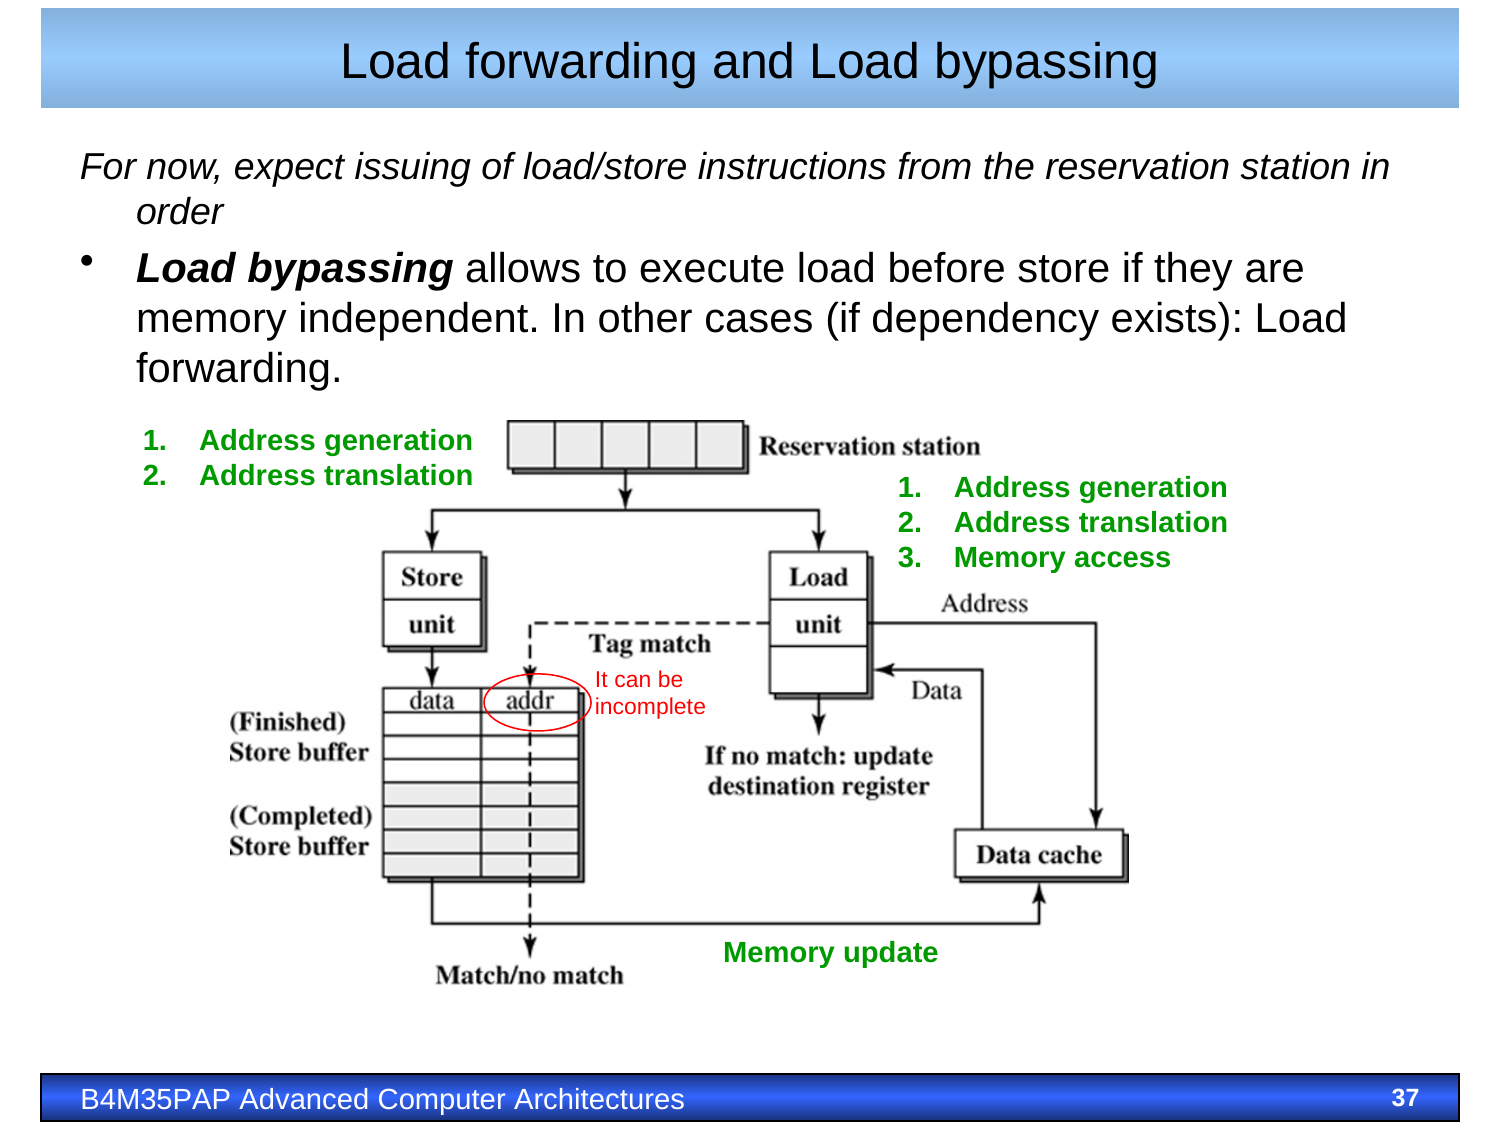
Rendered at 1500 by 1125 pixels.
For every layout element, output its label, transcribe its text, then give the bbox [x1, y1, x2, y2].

text_box It can be incomplete [532, 656, 755, 762]
text_box For now, expect issuing of load/store instructions from the reservation station in order Load bypassing allows to execute load before store if they are memory independent. In other cases (if dependency exists): Load forwarding. [64, 134, 1436, 962]
text_box Memory update [708, 926, 1067, 976]
text_box Address generation Address translation Memory access [882, 460, 1244, 581]
title Load forwarding and Load bypassing [41, 8, 1459, 108]
picture [230, 962, 1129, 989]
text_box Address generation Address translation [128, 413, 489, 499]
